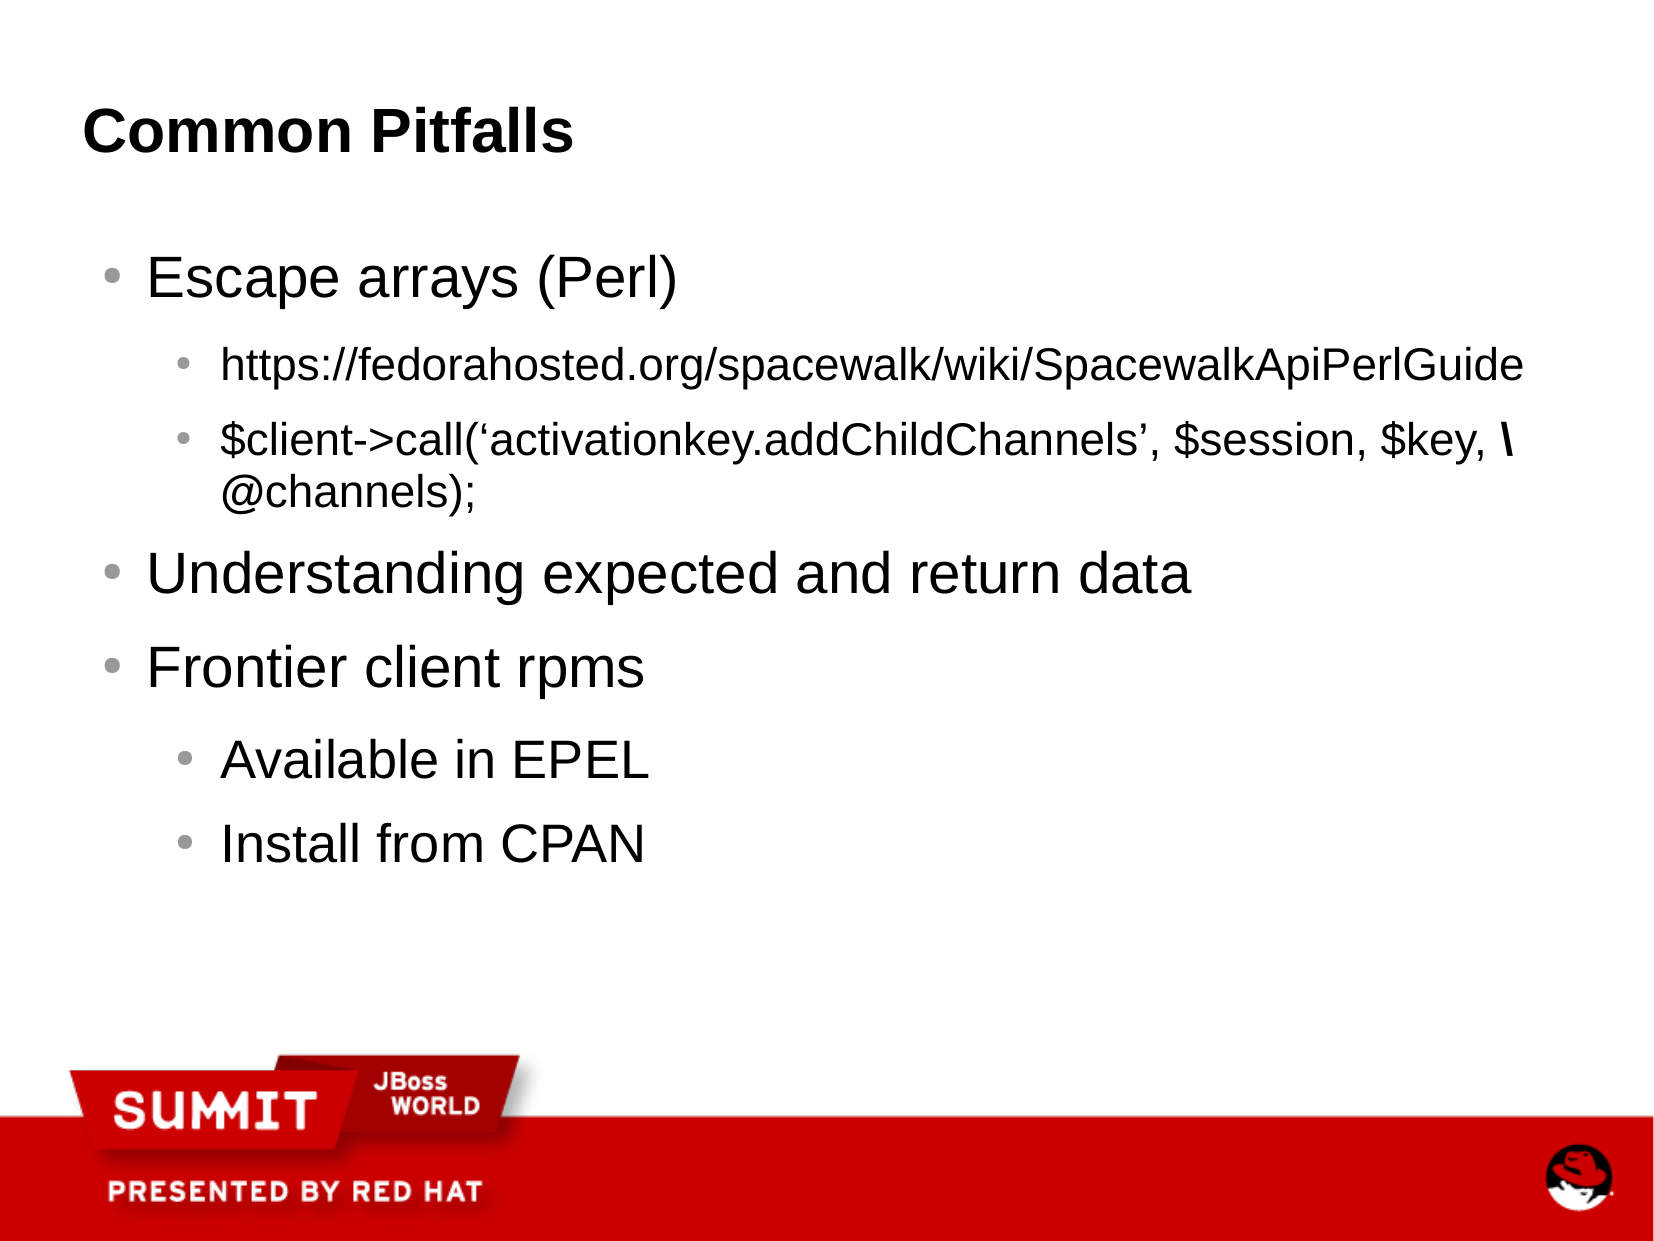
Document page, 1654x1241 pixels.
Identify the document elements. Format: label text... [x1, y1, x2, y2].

title Common Pitfalls [82, 45, 1571, 218]
list Escape arrays (Perl) https://fedorahosted.org/spacewalk/wiki/SpacewalkApiPerlGuide $client->call(‘activationkey.addChildChannels’, $session, $key, \@channels); Understanding expected and return data Frontier client rpms Available in EPEL Install from CPAN [86, 244, 1576, 1024]
picture [0, 1043, 1654, 1241]
